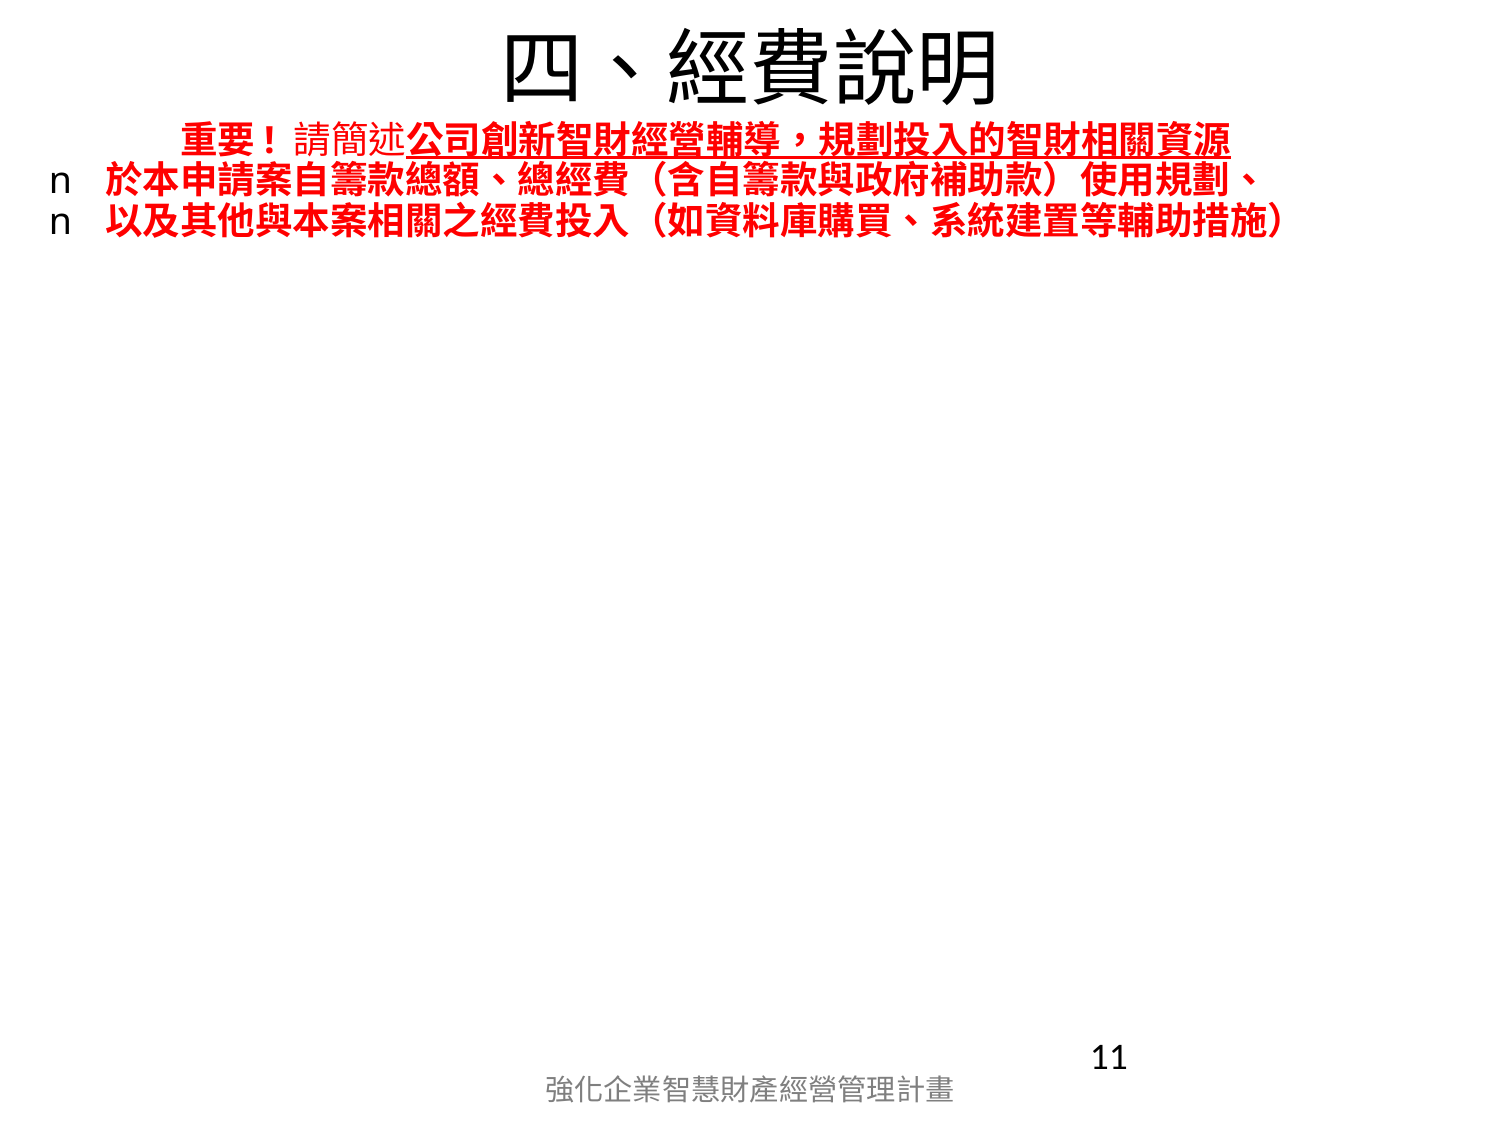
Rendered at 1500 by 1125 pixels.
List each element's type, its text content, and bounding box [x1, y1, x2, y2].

title 四、經費說明 [75, 0, 1426, 114]
text_box 重要! 請簡述公司創新智財經營輔導，規劃投入的智財相關資源 於本申請案自籌款總額、總經費（含自籌款與政府補助款）使用規劃、 以及其他與本案相關之經費投入（如資料庫購買、系統建置等輔助措施） [34, 114, 1482, 267]
text_box 11 [1074, 1024, 1426, 1103]
text_box 強化企業智慧財產經營管理計畫 [512, 1063, 988, 1125]
